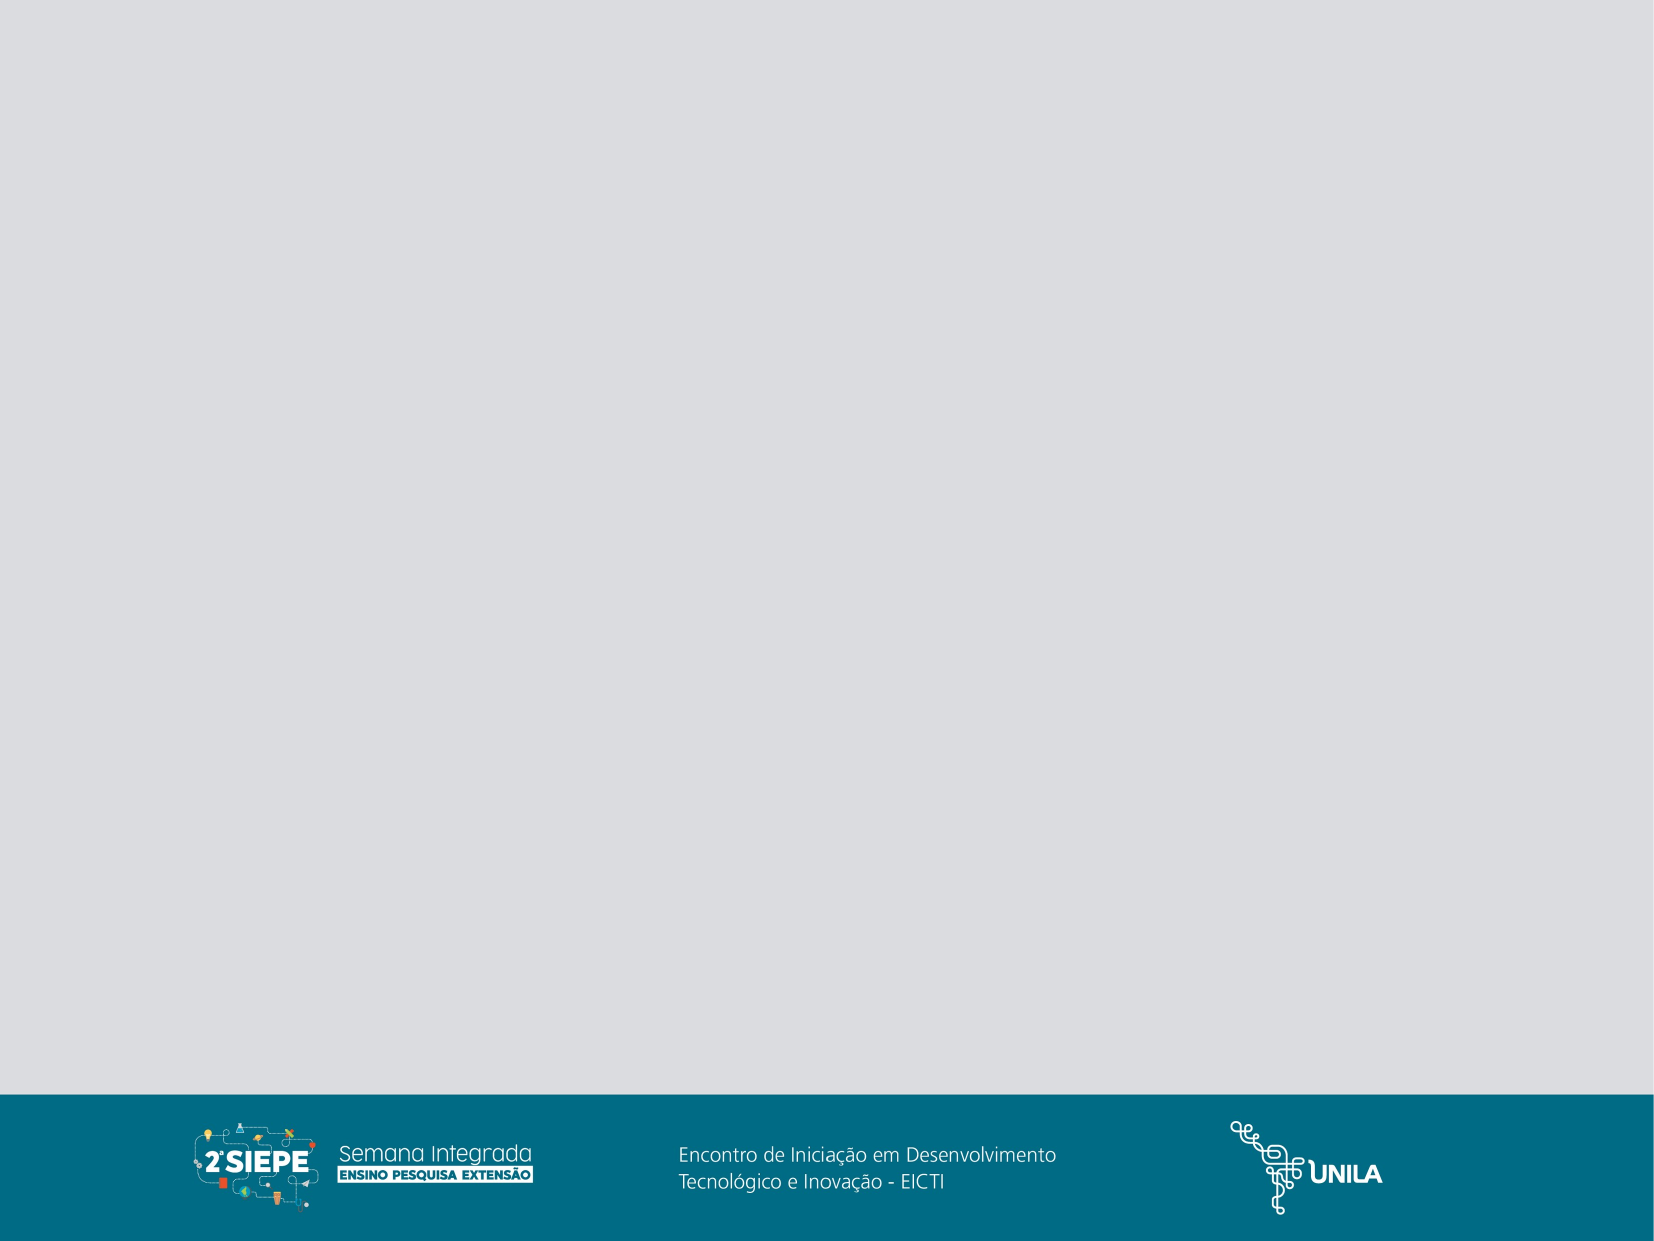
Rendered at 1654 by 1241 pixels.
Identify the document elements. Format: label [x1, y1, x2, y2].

picture [873, 1178, 882, 1185]
picture [888, 1151, 894, 1161]
picture [457, 1149, 471, 1159]
picture [727, 1174, 737, 1188]
picture [297, 1201, 308, 1210]
picture [740, 1151, 745, 1161]
picture [742, 1178, 756, 1193]
picture [204, 1129, 212, 1141]
picture [1347, 1164, 1382, 1184]
picture [970, 1151, 976, 1159]
picture [932, 1174, 937, 1190]
picture [493, 1152, 500, 1161]
picture [810, 1178, 816, 1188]
picture [934, 1152, 942, 1161]
picture [821, 1178, 830, 1185]
picture [1032, 1151, 1038, 1161]
picture [788, 1179, 797, 1187]
picture [302, 1180, 310, 1189]
picture [217, 1177, 227, 1189]
picture [714, 1151, 720, 1159]
picture [194, 1154, 203, 1174]
picture [722, 1151, 728, 1161]
picture [273, 1191, 283, 1205]
picture [0, 0, 1654, 1094]
picture [226, 1150, 243, 1174]
picture [747, 1151, 753, 1158]
picture [507, 1145, 518, 1161]
picture [205, 1150, 223, 1172]
picture [1001, 1151, 1013, 1161]
picture [1309, 1159, 1326, 1183]
picture [943, 1151, 952, 1161]
picture [238, 1123, 243, 1132]
picture [338, 1149, 534, 1184]
picture [1017, 1151, 1025, 1158]
picture [691, 1151, 697, 1161]
picture [245, 1150, 290, 1174]
picture [309, 1140, 316, 1148]
picture [679, 1174, 687, 1188]
picture [1231, 1121, 1252, 1142]
picture [284, 1129, 294, 1141]
picture [353, 1149, 363, 1158]
picture [253, 1135, 263, 1143]
picture [1329, 1165, 1344, 1183]
picture [292, 1150, 311, 1172]
picture [917, 1151, 935, 1161]
picture [386, 1147, 407, 1161]
picture [1246, 1134, 1281, 1159]
picture [797, 1151, 805, 1161]
picture [763, 1147, 773, 1162]
picture [977, 1147, 983, 1161]
picture [223, 1130, 230, 1136]
picture [708, 1178, 720, 1189]
picture [837, 1154, 844, 1165]
picture [911, 1177, 915, 1189]
picture [695, 1180, 702, 1189]
picture [416, 1148, 423, 1161]
picture [1263, 1146, 1305, 1215]
picture [483, 1148, 491, 1161]
picture [709, 1153, 714, 1161]
picture [242, 1188, 255, 1199]
